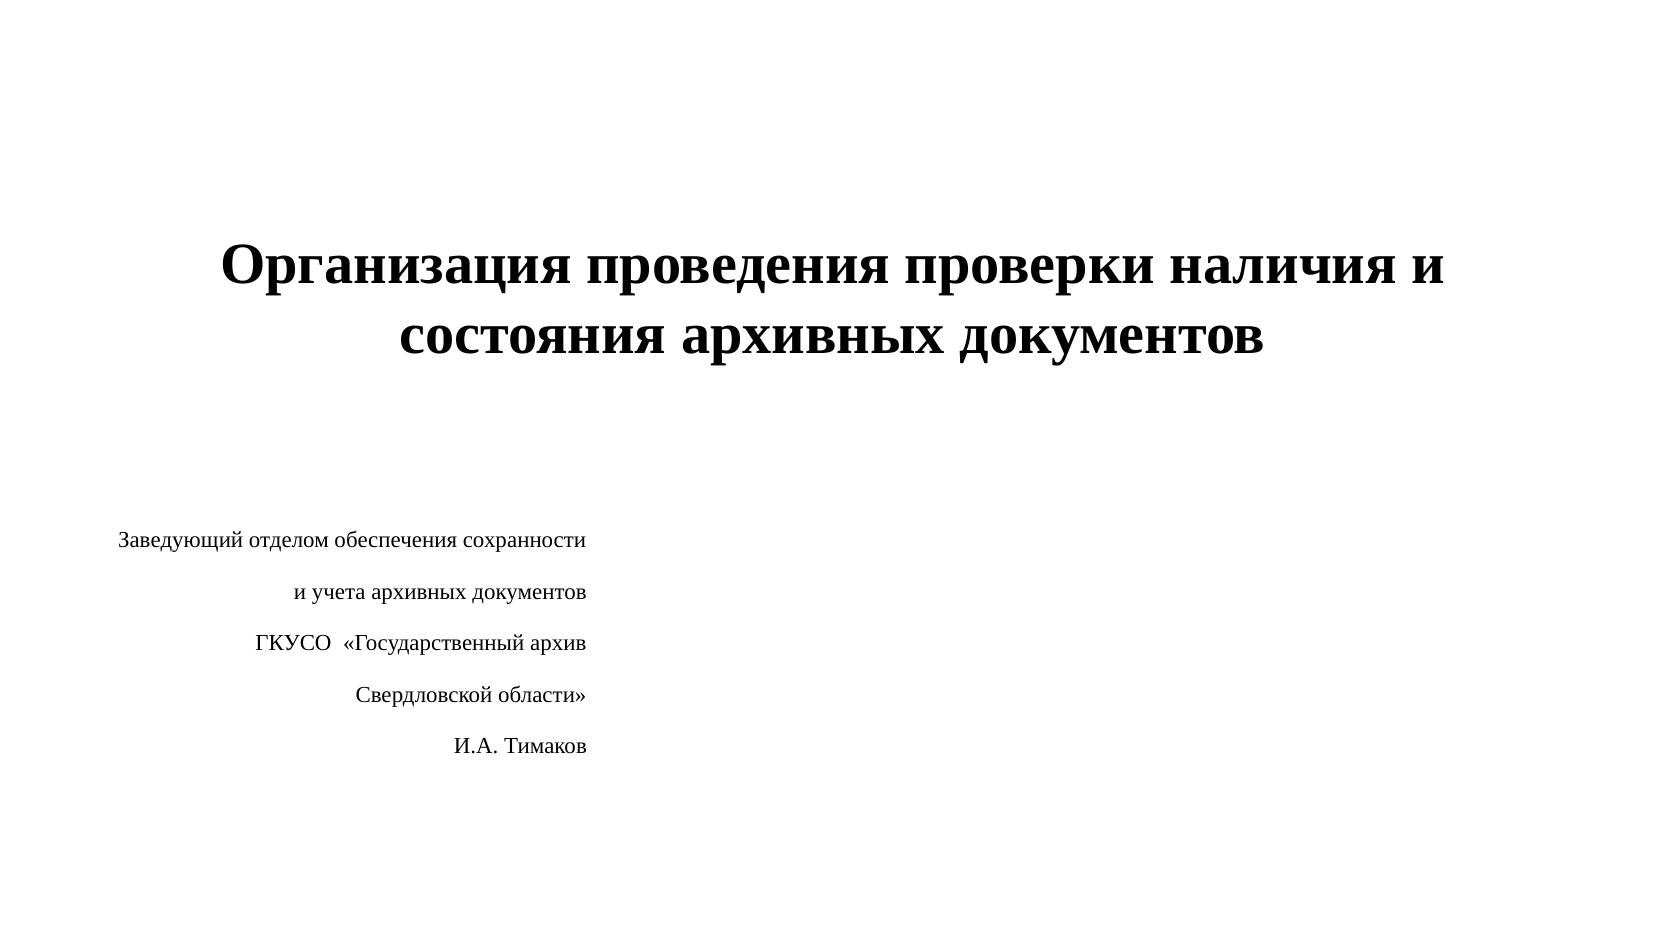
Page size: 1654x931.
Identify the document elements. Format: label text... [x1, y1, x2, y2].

title Организация проведения проверки наличия и состояния архивных документов [88, 155, 1577, 349]
subtitle Заведующий отделом обеспечения сохранности и учета архивных документов ГКУСО «Государственный архив Свердловской области» И.А. Тимаков [118, 528, 1571, 760]
